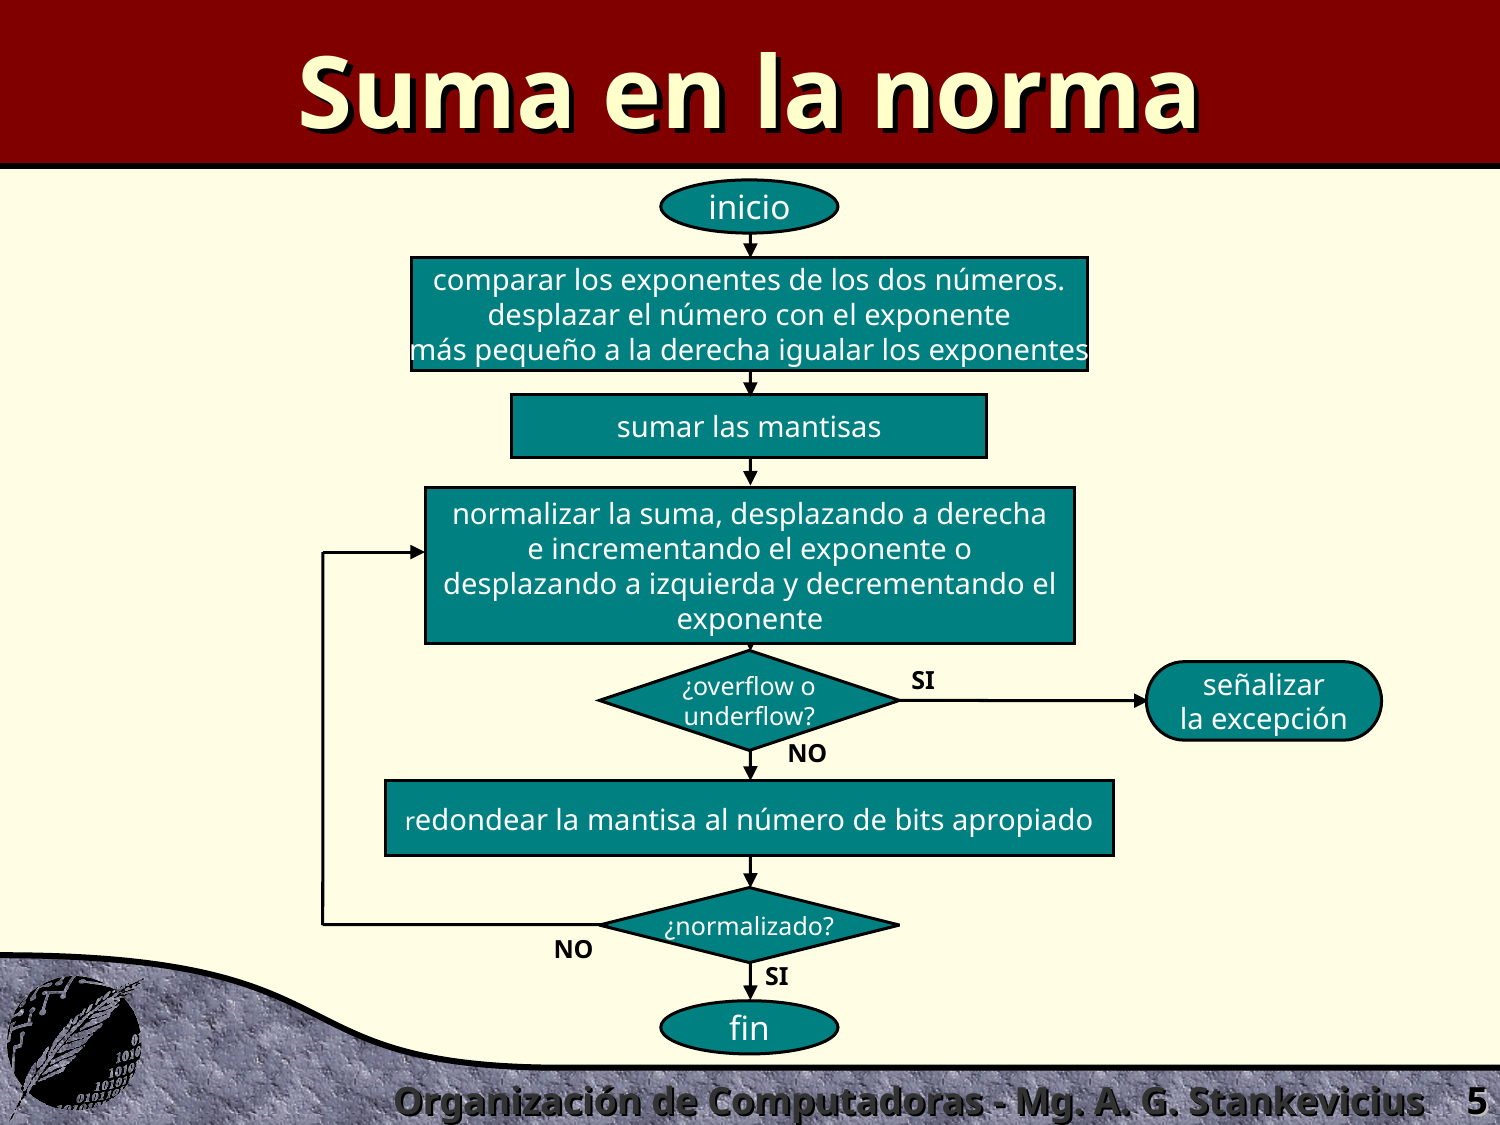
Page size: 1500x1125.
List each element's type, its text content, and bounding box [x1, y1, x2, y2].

text_box normalizar la suma, desplazando a derecha e incrementando el exponente o desplazando a izquierda y decrementando el exponente [425, 487, 1075, 644]
text_box fin [660, 1000, 838, 1054]
text_box inicio [660, 179, 838, 234]
text_box NO [772, 729, 843, 776]
text_box señalizar la excepción [1146, 661, 1382, 741]
text_box ¿overflow o underflow? [599, 650, 900, 751]
text_box ¿normalizado? [607, 887, 900, 963]
picture [1058, 1100, 1065, 1110]
text_box redondear la mantisa al número de bits apropiado [385, 780, 1114, 856]
text_box SI [751, 951, 812, 1002]
text_box comparar los exponentes de los dos números. desplazar el número con el exponente más pequeño a la derecha igualar los exponentes [411, 257, 1088, 371]
picture [0, 959, 1500, 1125]
text_box NO [538, 927, 609, 972]
text_box SI [896, 656, 950, 703]
text_box sumar las mantisas [511, 394, 987, 458]
picture [802, 1100, 806, 1110]
picture [448, 1100, 455, 1110]
title Suma en la norma [15, 5, 1485, 160]
